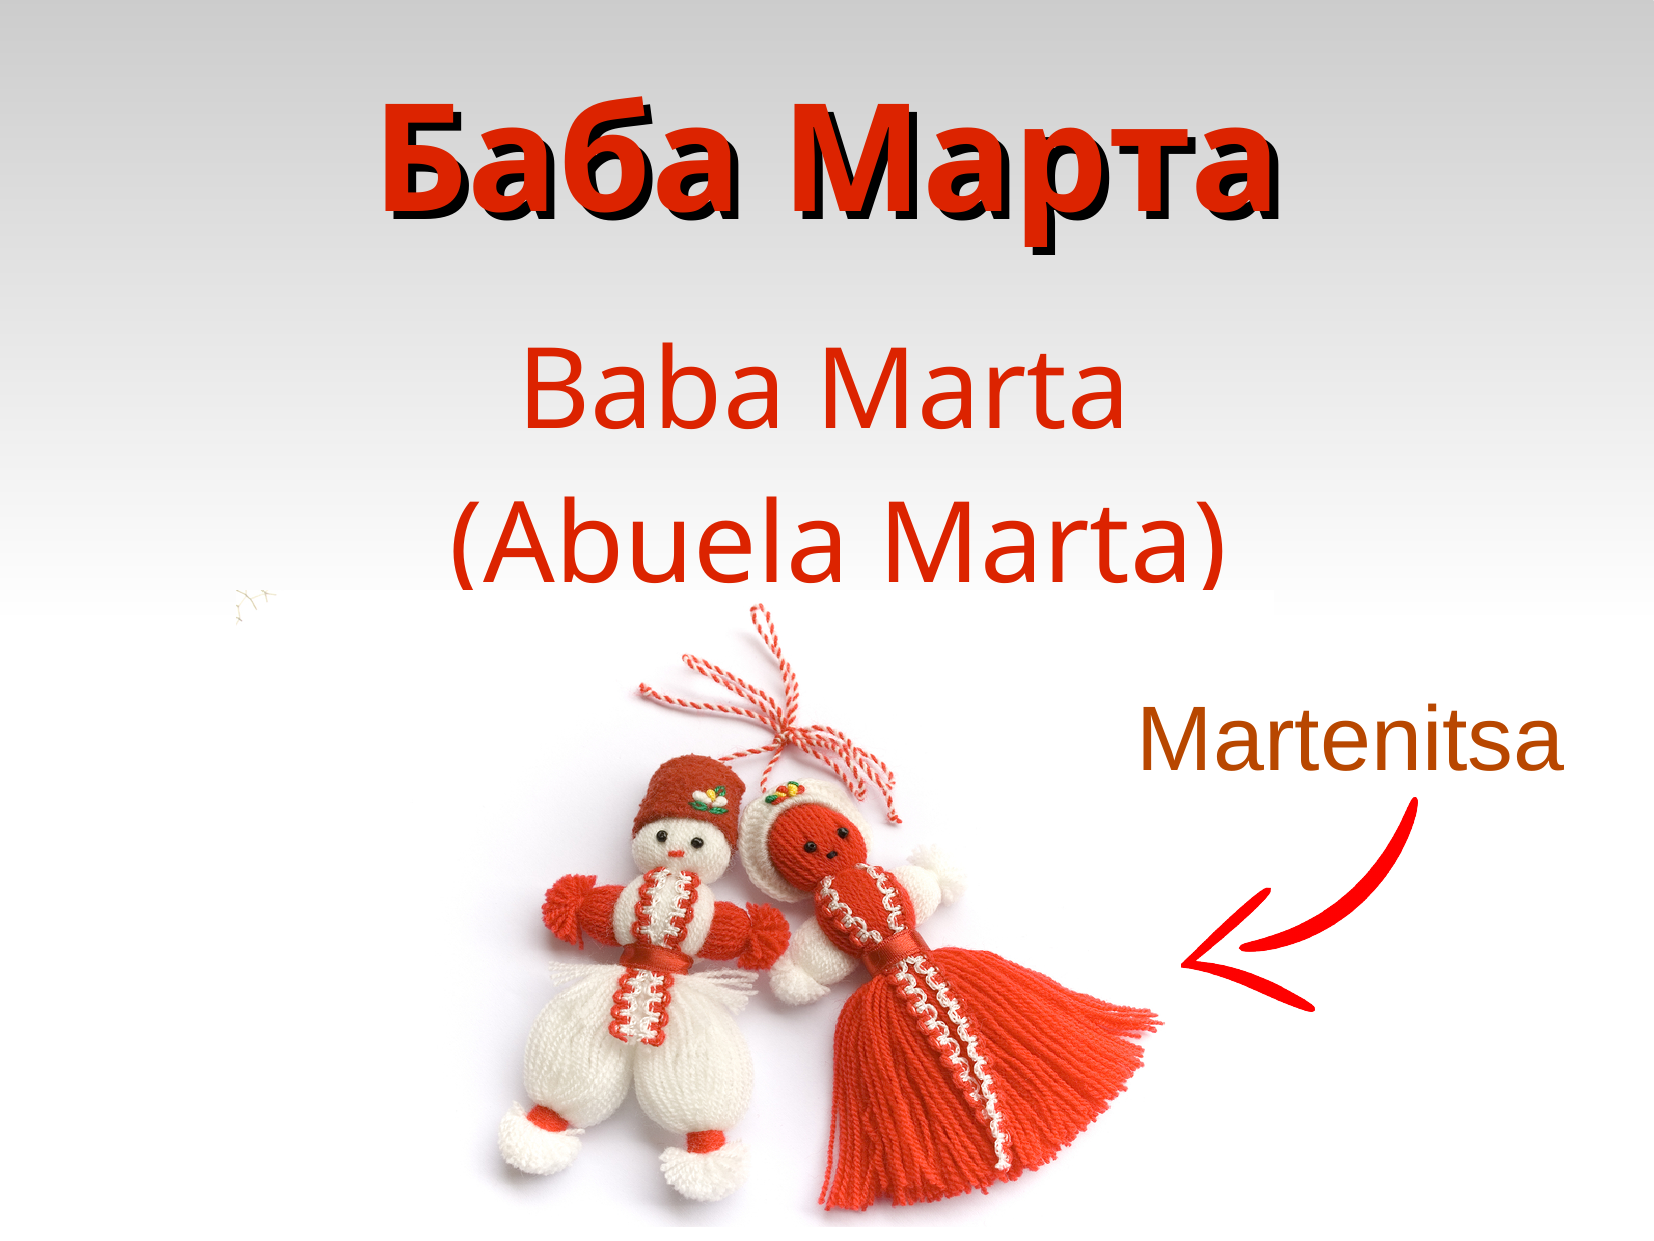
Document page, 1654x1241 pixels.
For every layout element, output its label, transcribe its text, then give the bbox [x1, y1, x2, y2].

text_box Martenitsa [1122, 679, 1595, 857]
title Баба Марта [82, 35, 1571, 271]
subtitle Baba Marta (Abuela Marta) [141, 236, 1536, 688]
picture [236, 590, 1418, 1227]
